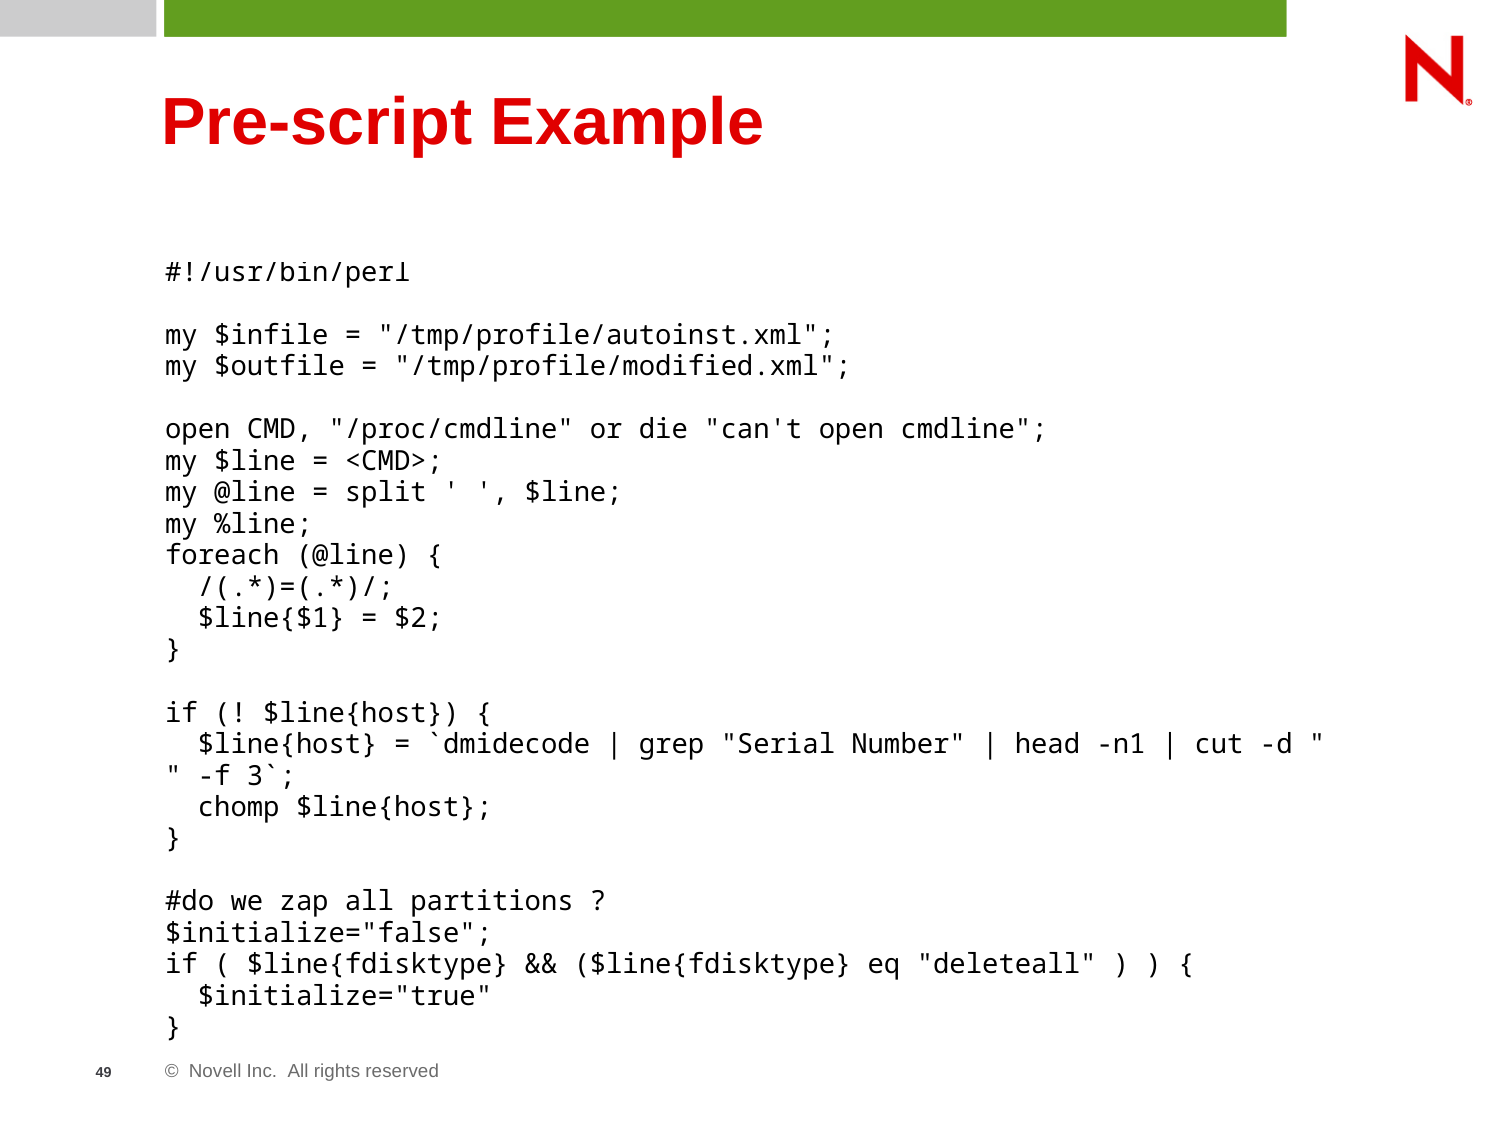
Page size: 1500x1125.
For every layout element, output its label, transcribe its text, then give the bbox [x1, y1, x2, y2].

picture [1403, 32, 1473, 107]
title Pre-script Example [161, 41, 1383, 205]
chart [164, 262, 1335, 1094]
